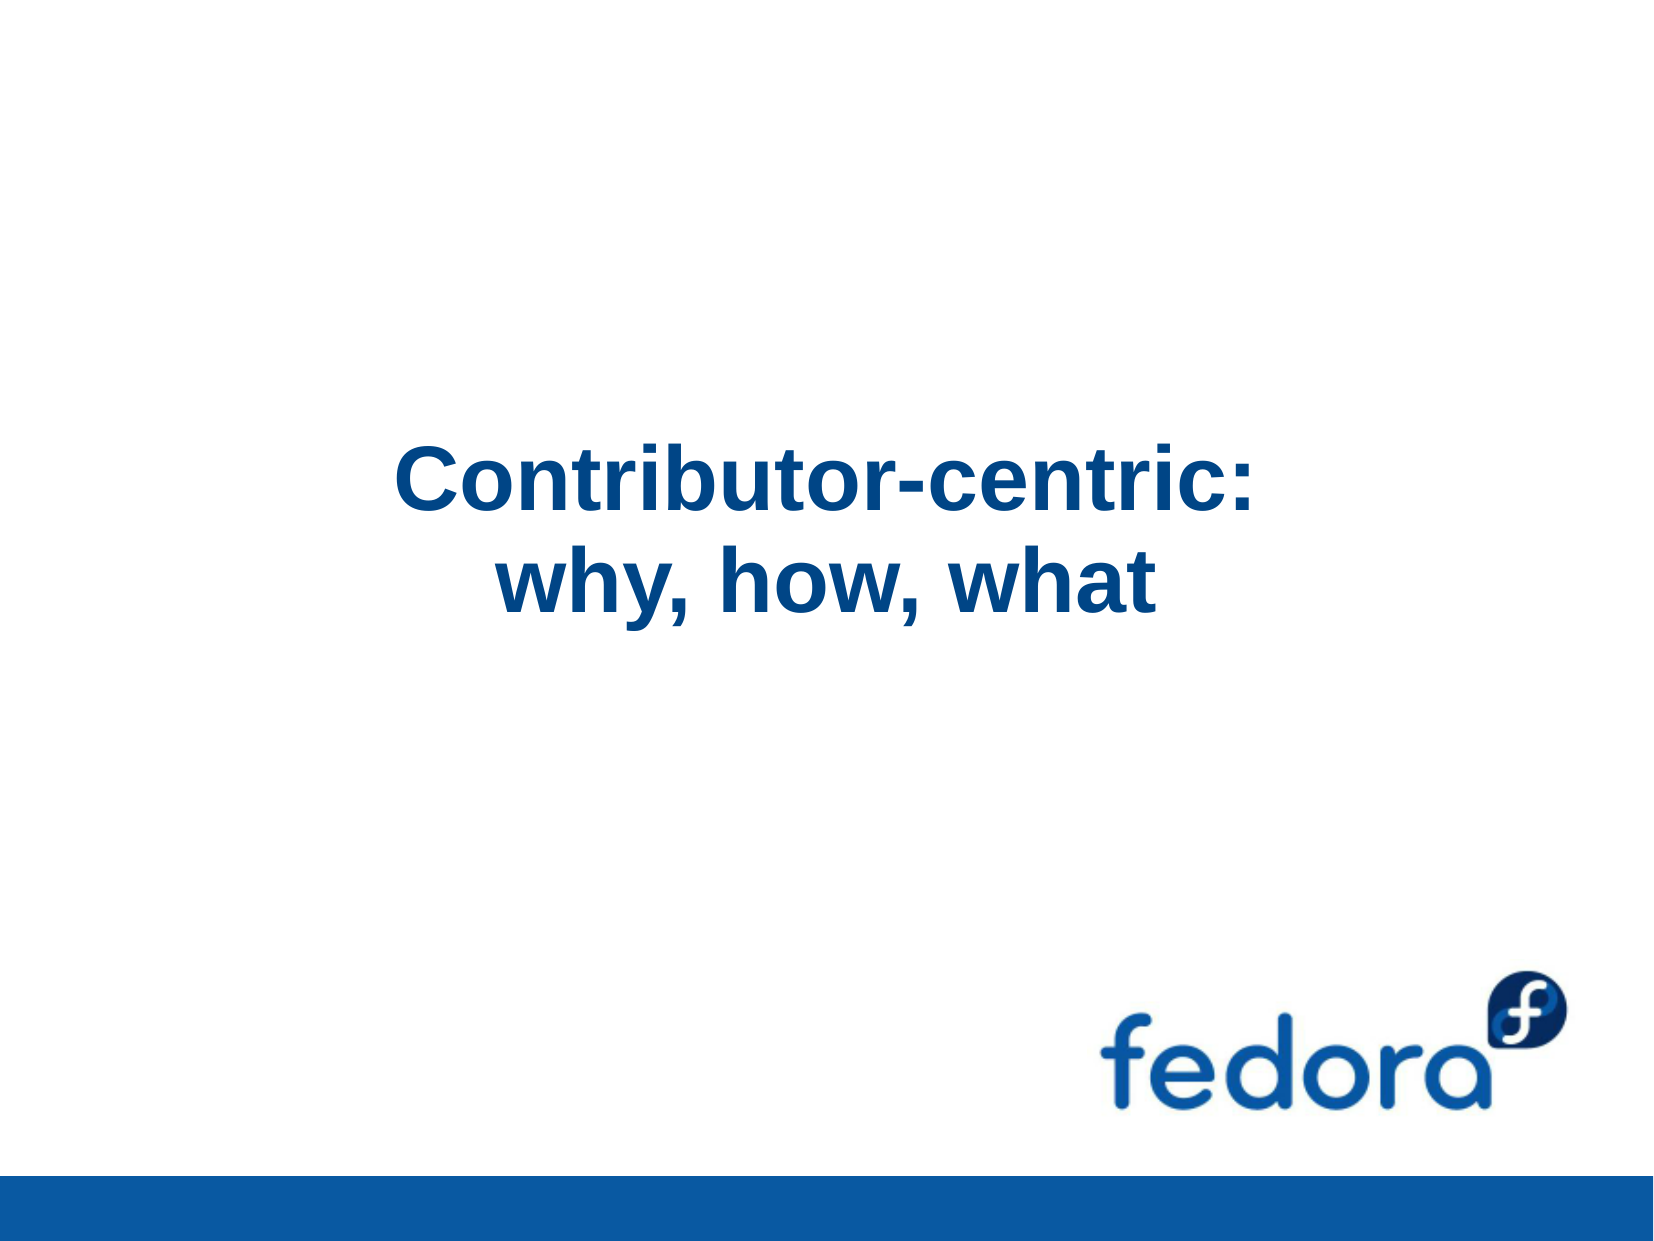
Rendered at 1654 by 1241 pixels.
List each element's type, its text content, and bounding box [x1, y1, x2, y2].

picture [1087, 959, 1576, 1125]
picture [0, 1176, 1654, 1241]
subtitle Contributor-centric: why, how, what [82, 56, 1571, 1102]
